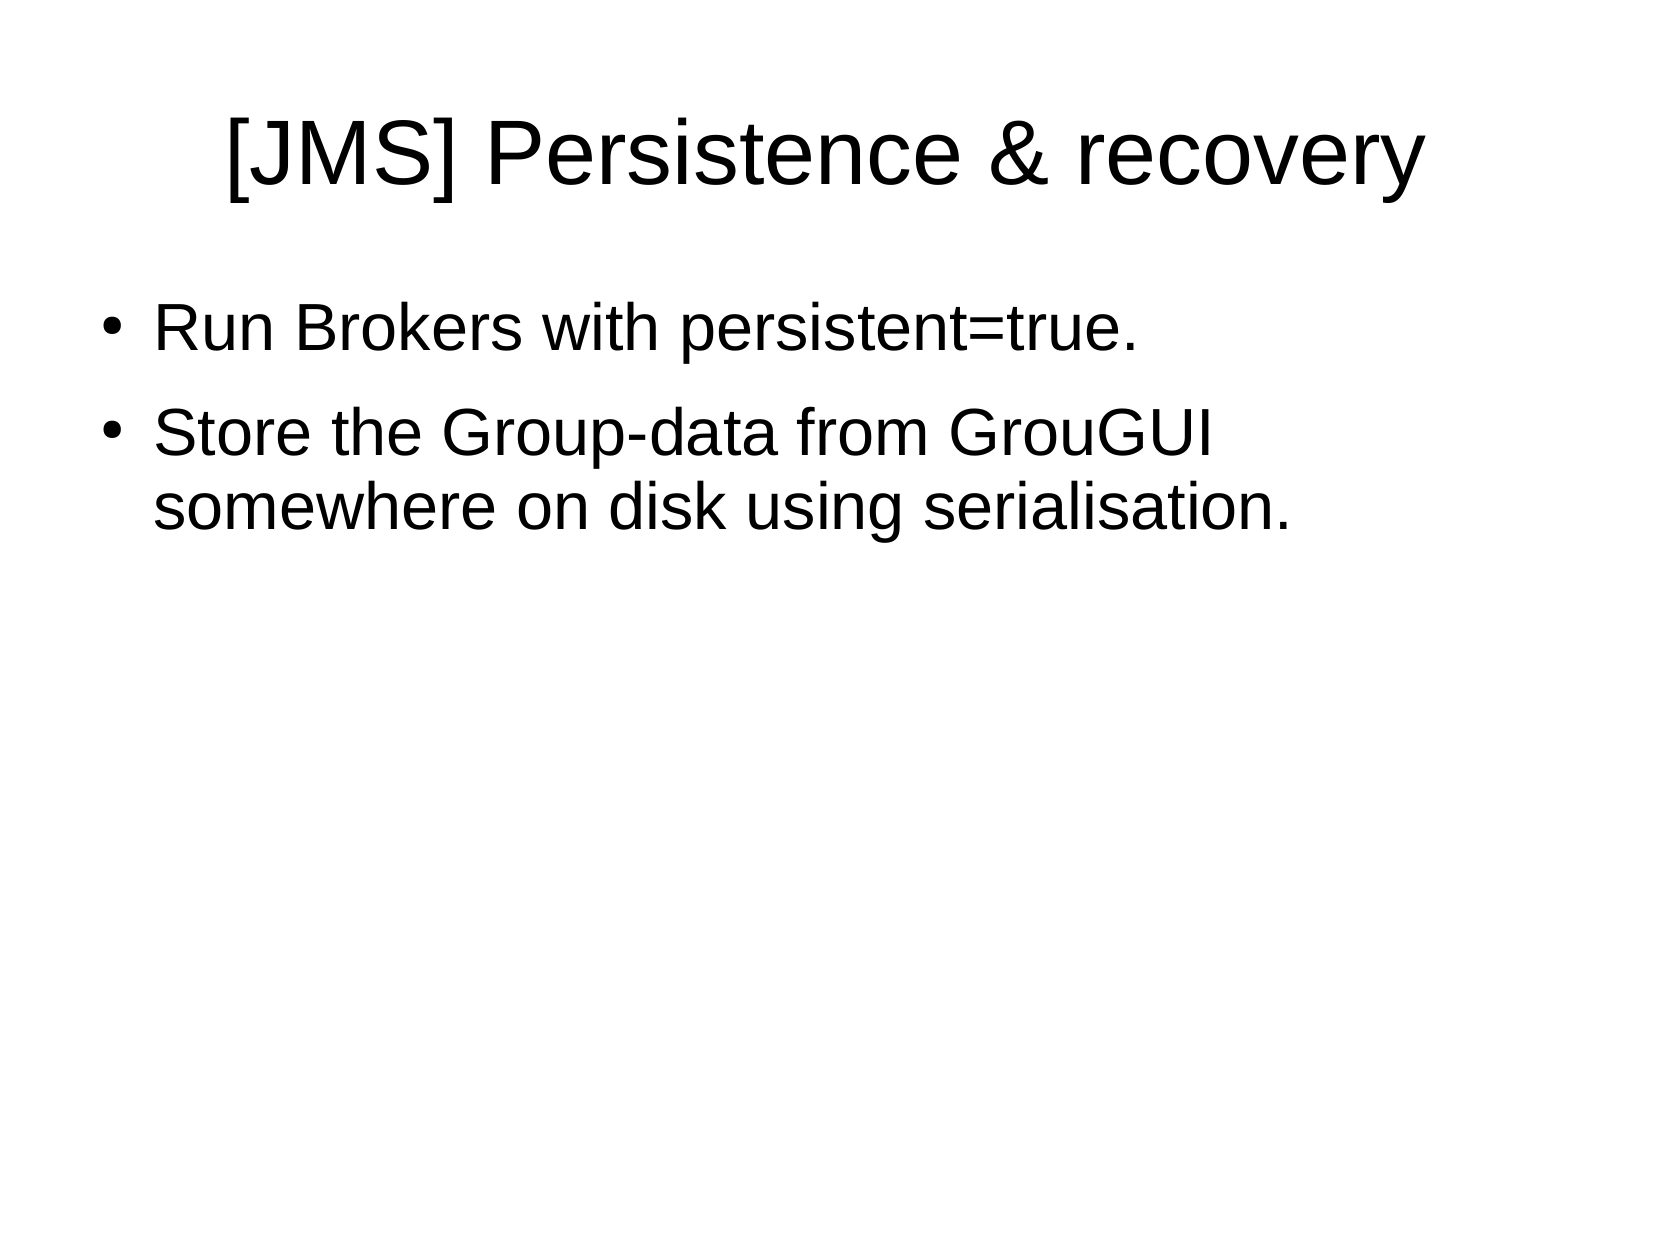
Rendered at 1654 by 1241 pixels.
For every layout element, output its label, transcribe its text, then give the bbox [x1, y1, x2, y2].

title [JMS] Persistence & recovery [82, 49, 1571, 257]
list Run Brokers with persistent=true. Store the Group-data from GrouGUI somewhere on disk using serialisation. [82, 290, 1538, 1010]
